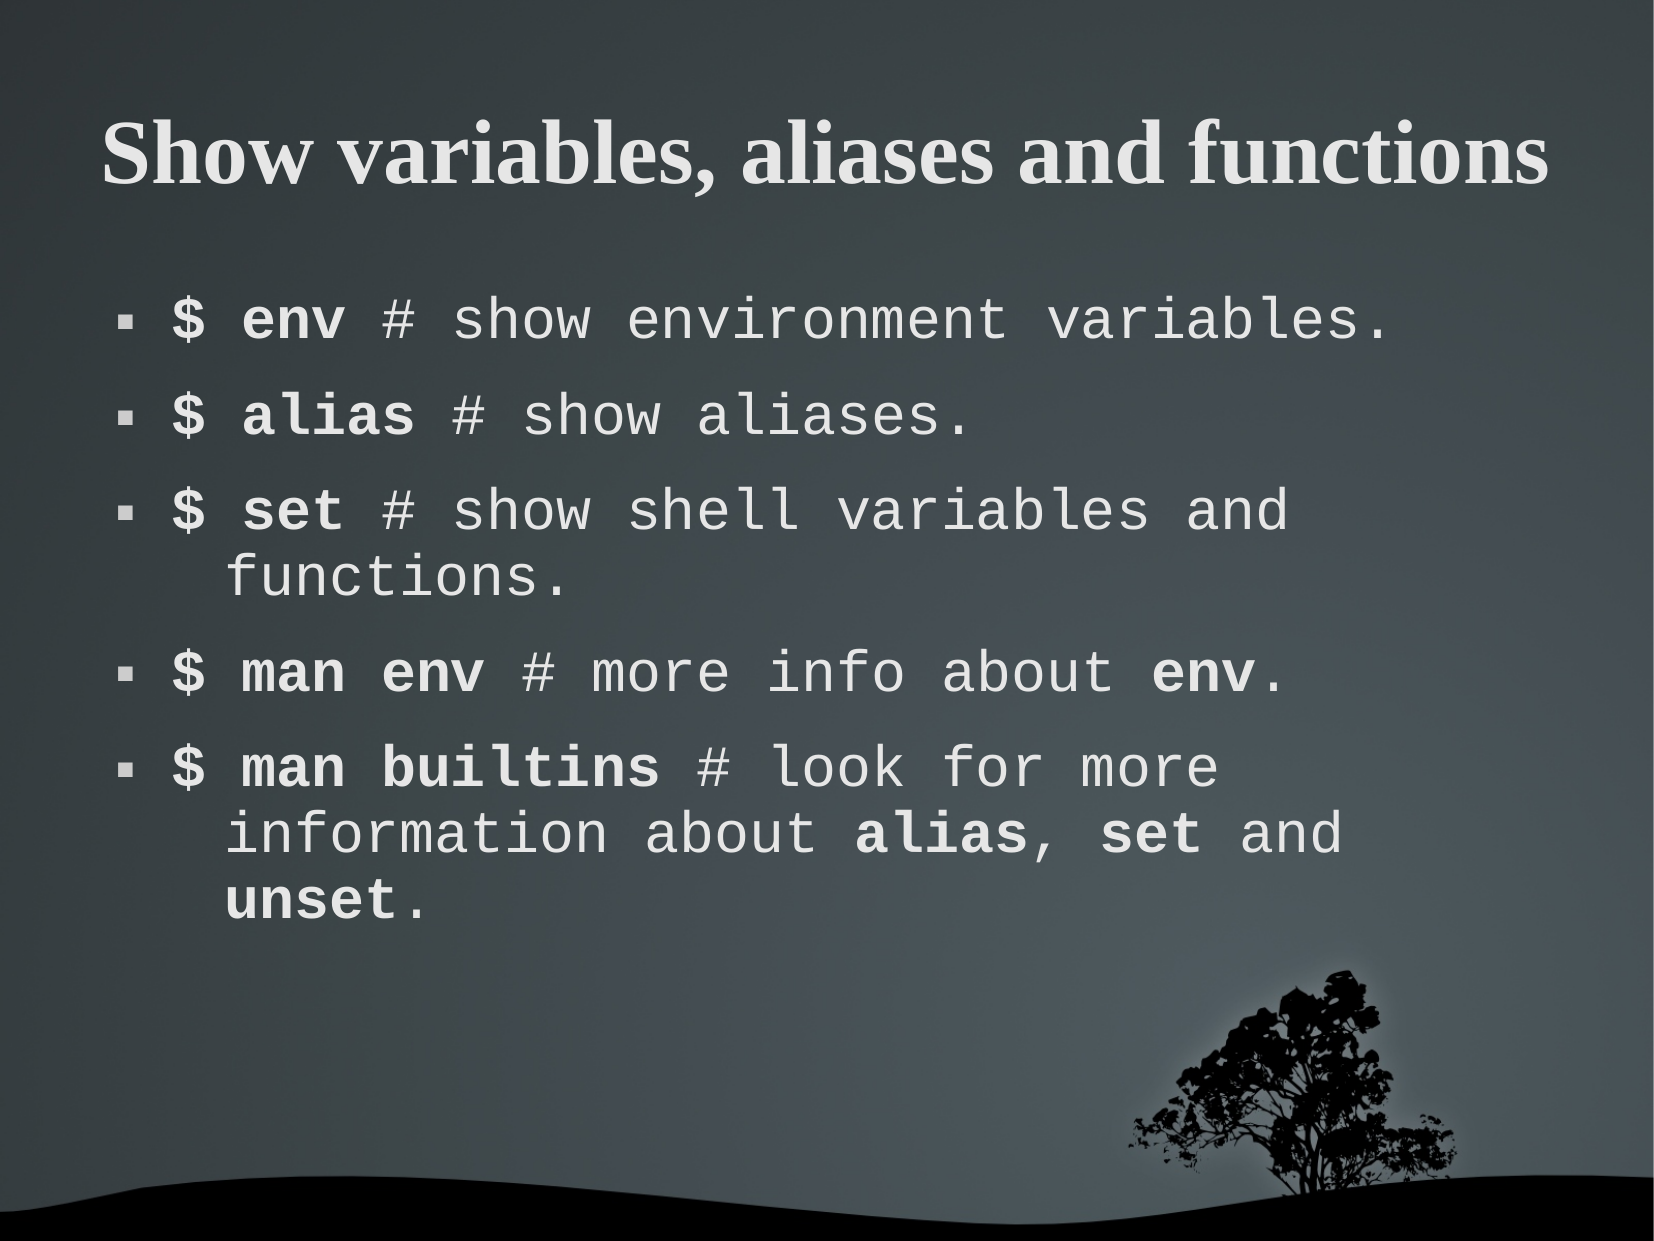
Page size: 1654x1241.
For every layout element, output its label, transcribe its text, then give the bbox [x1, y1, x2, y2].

picture [0, 0, 1654, 1241]
title Show variables, aliases and functions [82, 33, 1571, 273]
list $ env # show environment variables. $ alias # show aliases. $ set # show shell variables and functions. $ man env # more info about env. $ man builtins # look for more information about alias, set and unset. [82, 290, 1571, 1109]
